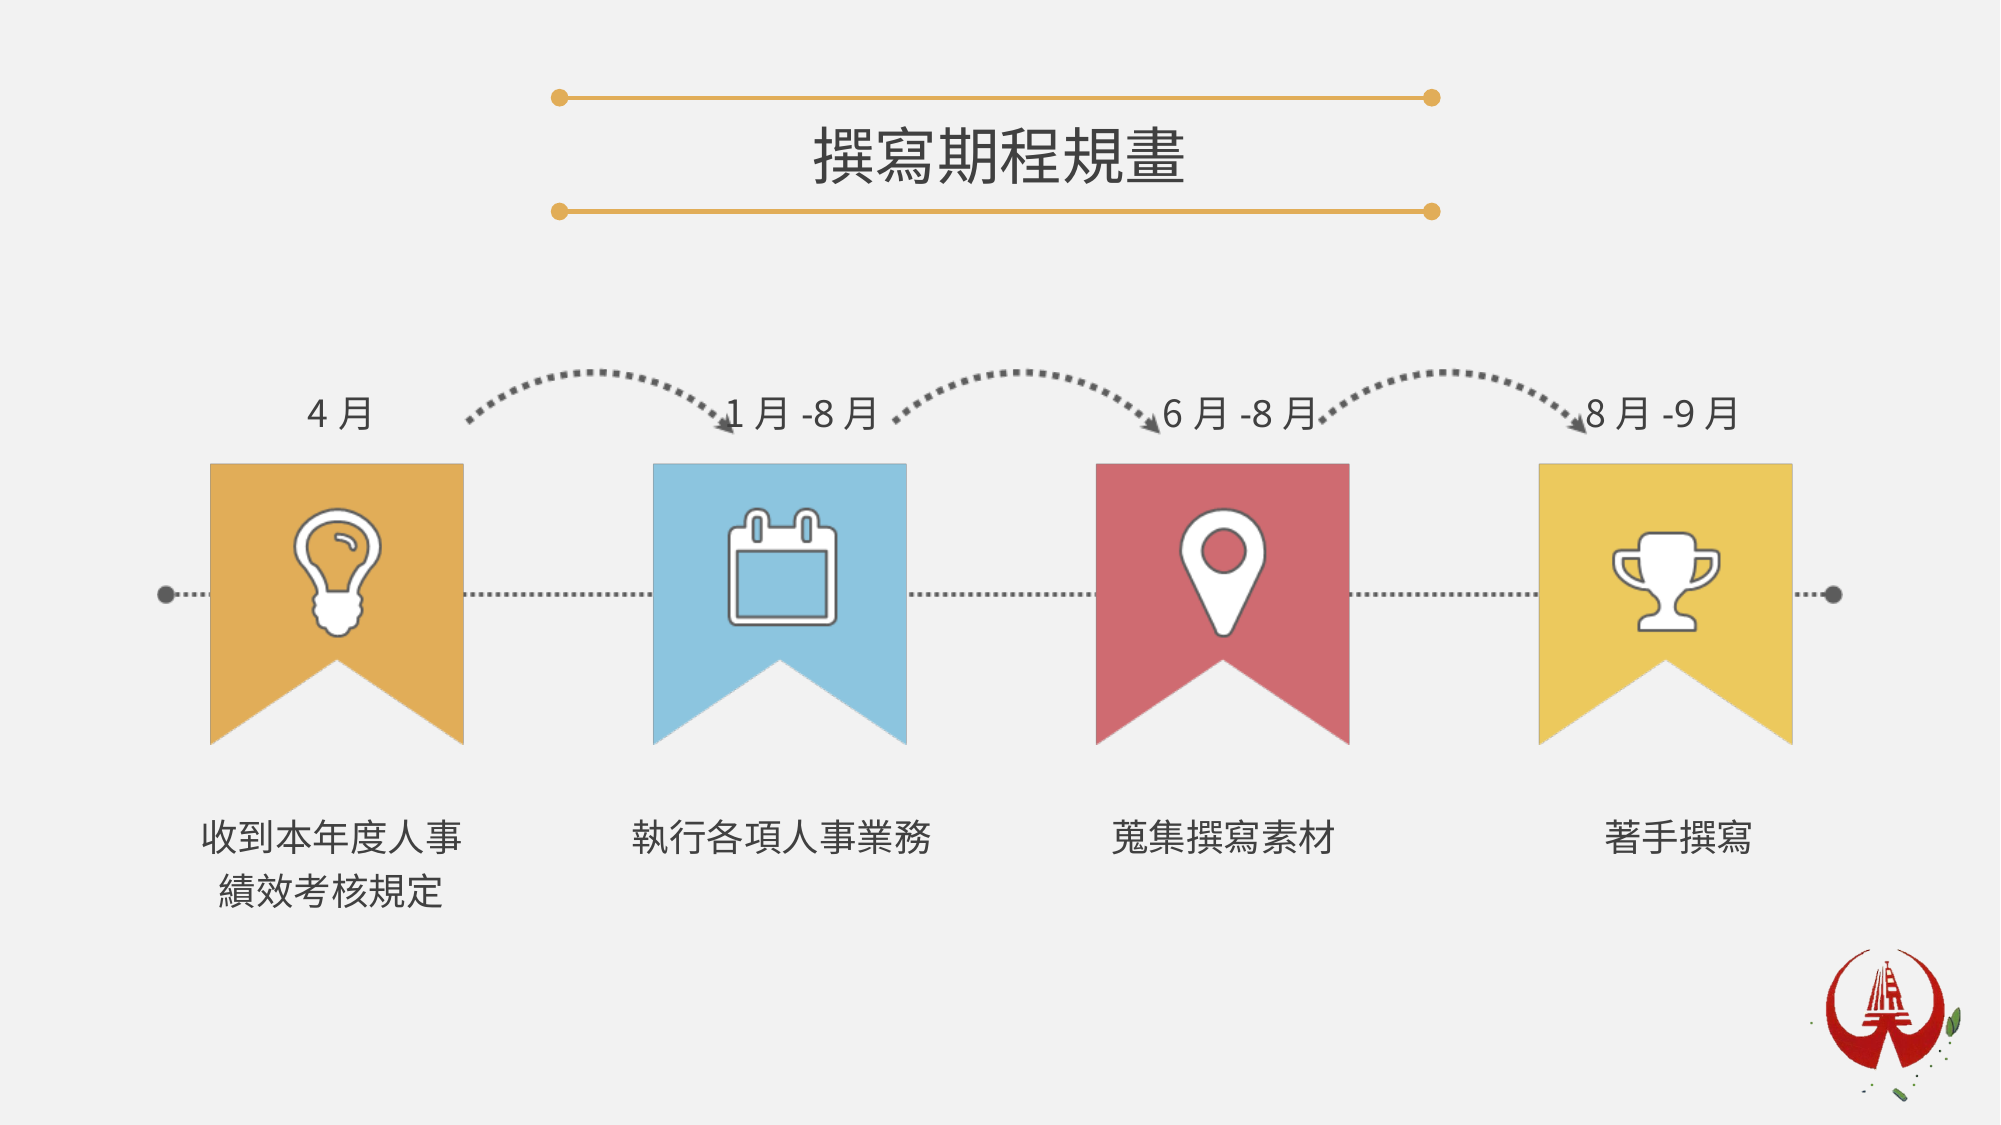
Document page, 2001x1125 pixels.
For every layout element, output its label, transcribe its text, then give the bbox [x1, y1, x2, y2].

text_box 著手撰寫 [1589, 797, 1770, 868]
text_box 8月-9月 [1570, 373, 1757, 443]
text_box 撰寫期程規畫 [797, 109, 1203, 200]
text_box 6月-8月 [1147, 373, 1335, 443]
text_box [550, 88, 569, 107]
text_box [1423, 88, 1441, 107]
text_box 收到本年度人事 績效考核規定 [185, 797, 478, 922]
text_box 蒐集撰寫素材 [1096, 797, 1351, 868]
text_box [550, 202, 569, 221]
text_box 執行各項人事業務 [616, 797, 947, 868]
text_box [1423, 202, 1441, 221]
text_box 1月-8月 [709, 373, 896, 443]
picture [157, 347, 1843, 745]
text_box 4月 [293, 373, 391, 443]
picture [1799, 941, 1967, 1109]
